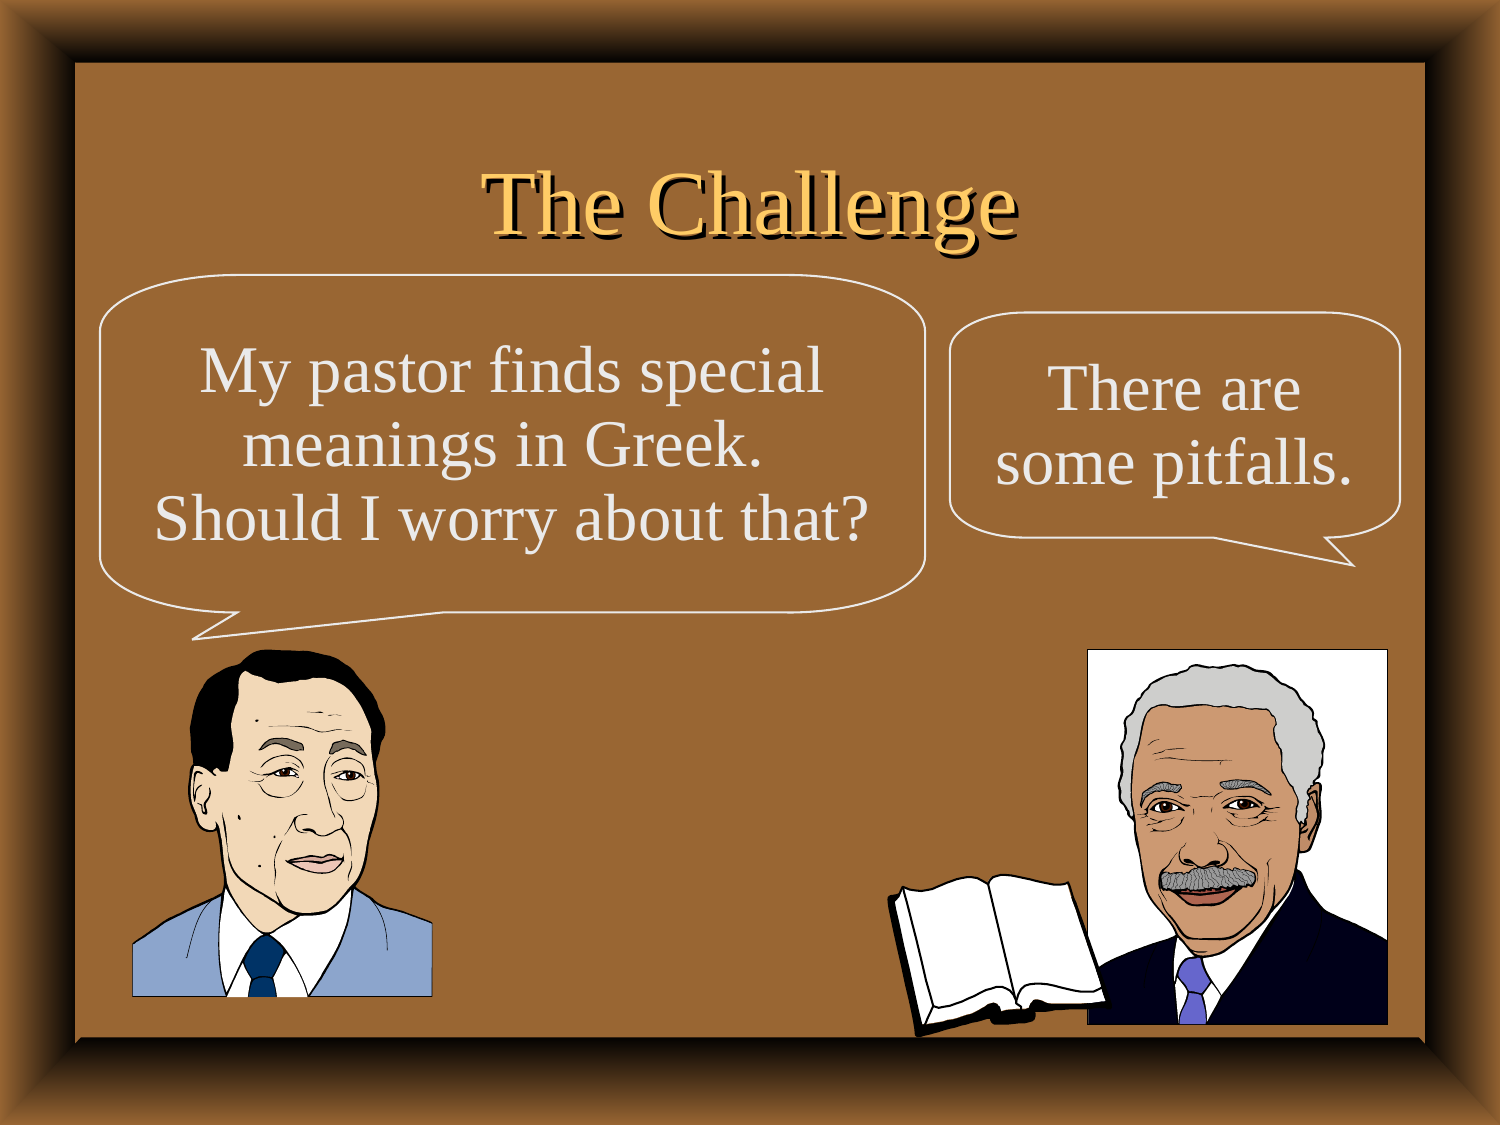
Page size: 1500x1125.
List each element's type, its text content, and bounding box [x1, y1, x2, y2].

text_box [926, 988, 1020, 1026]
text_box [896, 893, 931, 1023]
text_box [887, 893, 1113, 1038]
text_box [905, 879, 1011, 1006]
picture [1087, 662, 1388, 1025]
text_box There are some pitfalls. [949, 312, 1401, 566]
picture [132, 649, 433, 998]
title The Challenge [112, 74, 1388, 263]
text_box [990, 876, 1106, 1010]
text_box [1087, 649, 1388, 662]
text_box My pastor finds special meanings in Greek. Should I worry about that? [99, 274, 926, 640]
